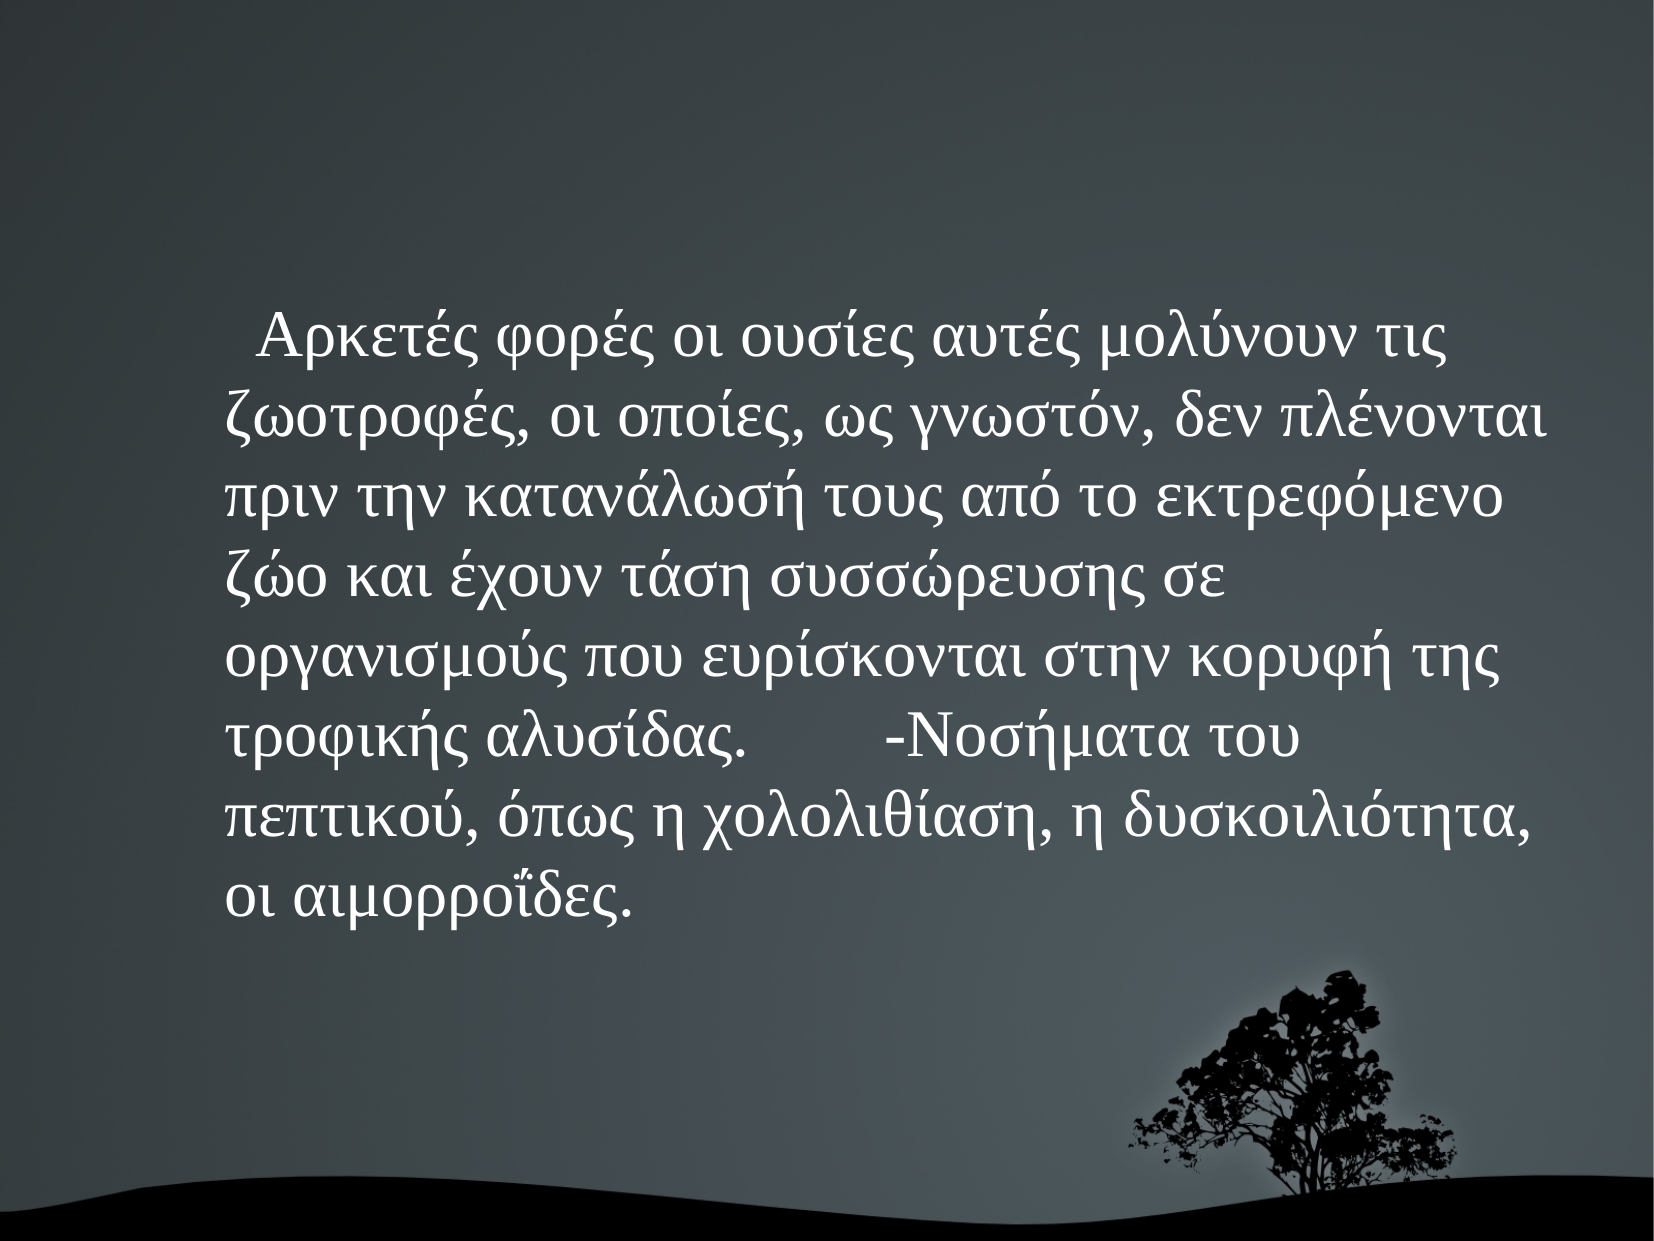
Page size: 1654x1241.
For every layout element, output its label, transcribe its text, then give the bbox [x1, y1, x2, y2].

picture [0, 0, 1654, 1241]
list Αρκετές φορές οι ουσίες αυτές μολύνουν τις ζωοτροφές, οι οποίες, ως γνωστόν, δεν πλένονται πριν την κατανάλωσή τους από το εκτρεφόμενο ζώο και έχουν τάση συσσώρευσης σε οργανισμούς που ευρίσκονται στην κορυφή της τροφικής αλυσίδας. -Νοσήματα του πεπτικού, όπως η χολολιθίαση, η δυσκοιλιότητα, οι αιμορροΐδες. [82, 290, 1571, 1096]
